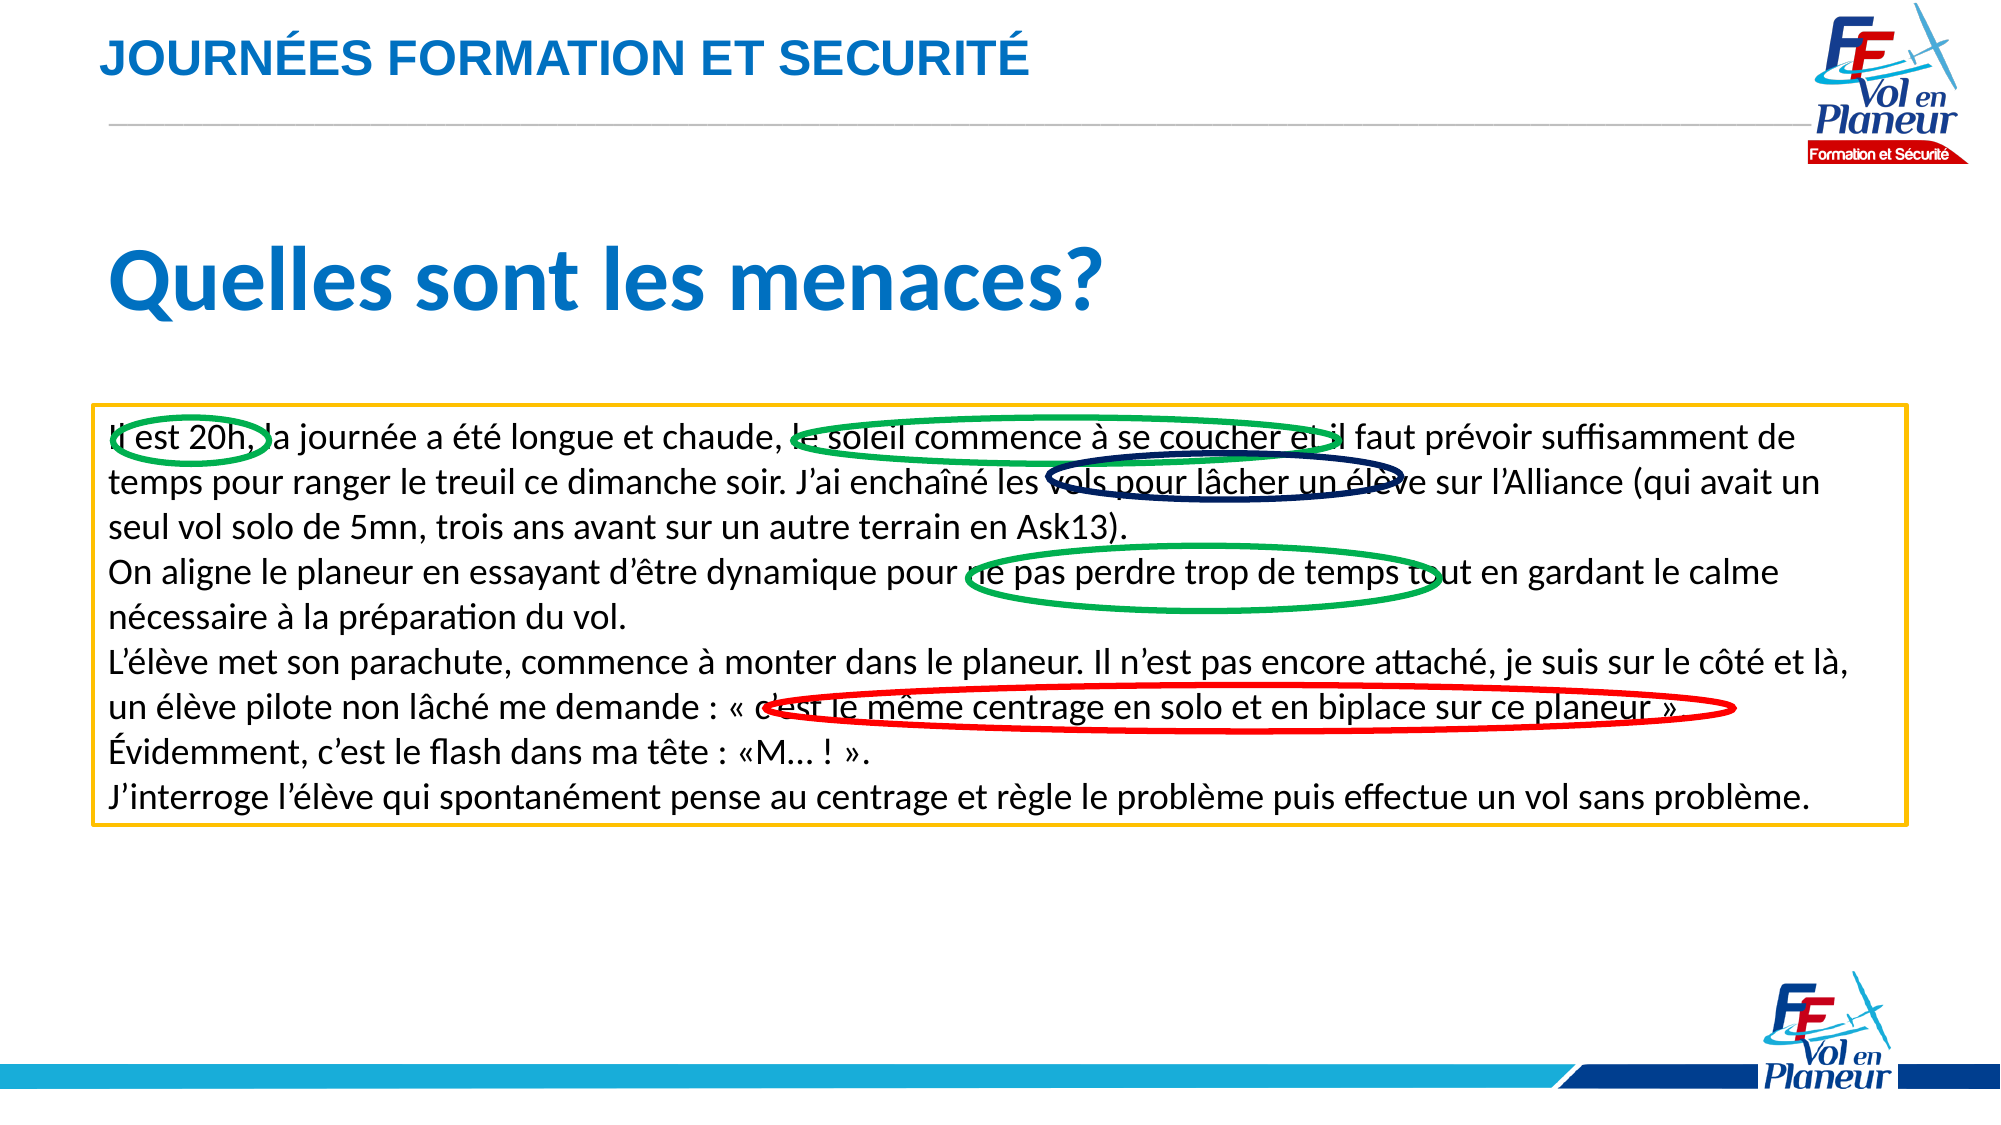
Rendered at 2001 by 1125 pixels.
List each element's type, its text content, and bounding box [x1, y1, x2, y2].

text_box Il est 20h, la journée a été longue et chaude, le soleil commence à se coucher et il faut prévoir suffisamment de temps pour ranger le treuil ce dimanche soir. J’ai enchaîné les vols pour lâcher un élève sur l’Alliance (qui avait un seul vol solo de 5mn, trois ans avant sur un autre terrain en Ask13). On aligne le planeur en essayant d’être dynamique pour ne pas perdre trop de temps tout en gardant le calme nécessaire à la préparation du vol. L’élève met son parachute, commence à monter dans le planeur. Il n’est pas encore attaché, je suis sur le côté et là, un élève pilote non lâché me demande : « c’est le même centrage en solo et en biplace sur ce planeur ». Évidemment, c’est le flash dans ma tête : «M… ! ». J’interroge l’élève qui spontanément pense au centrage et règle le problème puis effectue un vol sans problème. [93, 404, 1907, 825]
text_box Quelles sont les menaces? [93, 211, 1298, 337]
picture [0, 959, 2000, 1125]
picture [1759, 2, 2000, 165]
list JOURNÉES FORMATION ET SECURITÉ [70, 24, 1547, 93]
